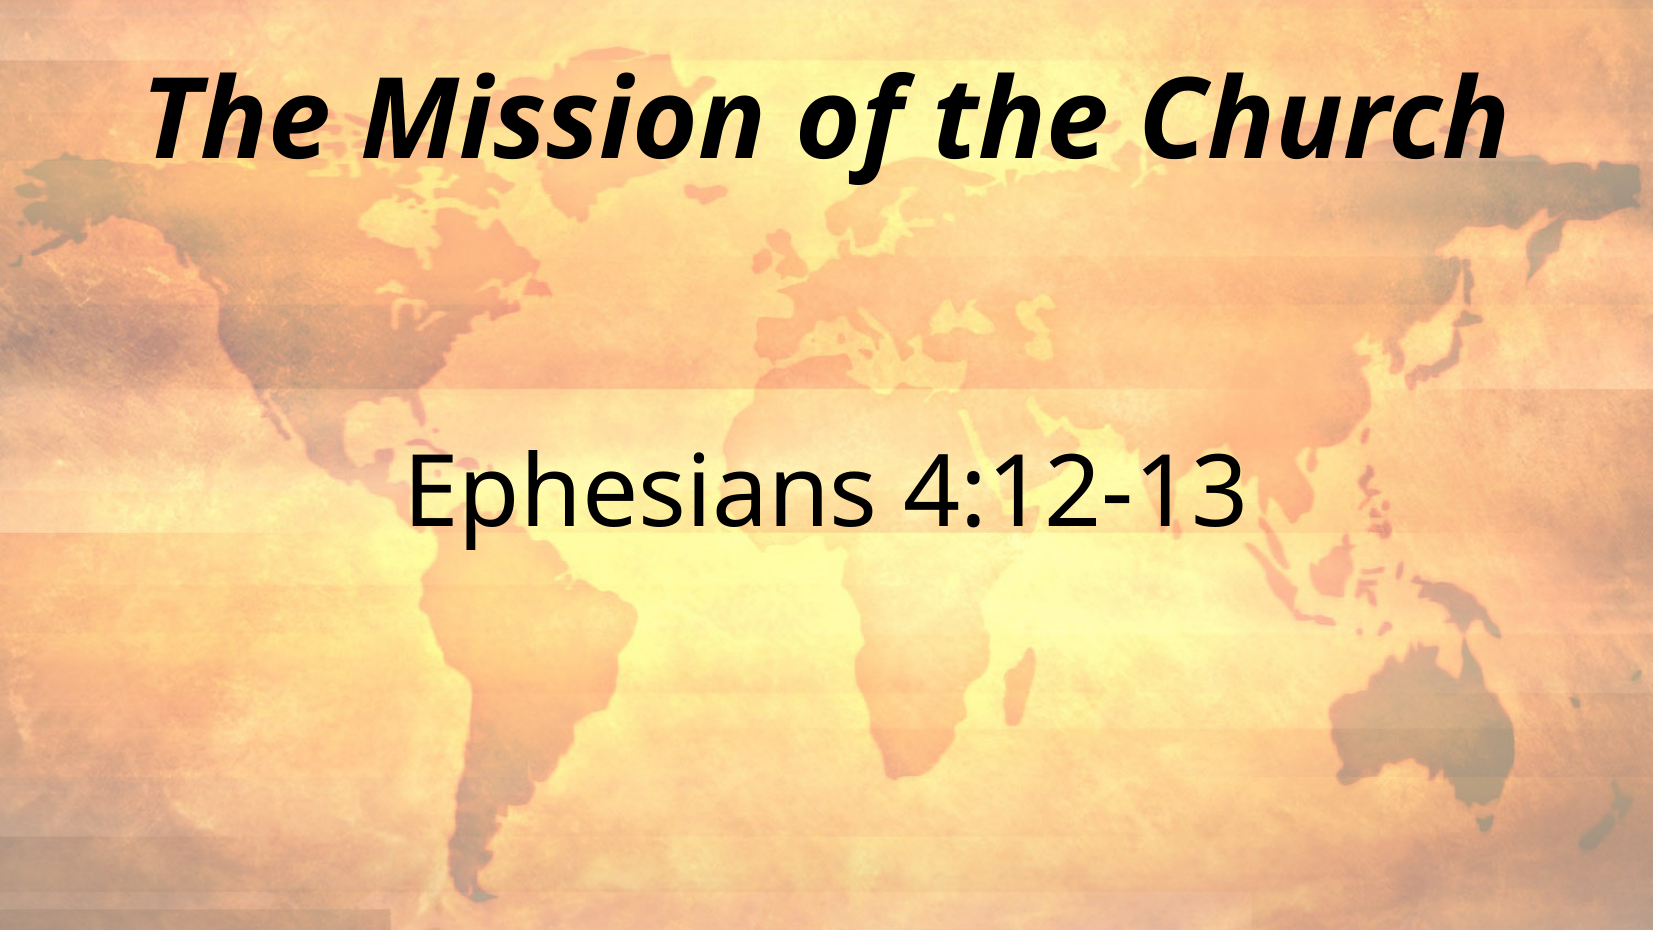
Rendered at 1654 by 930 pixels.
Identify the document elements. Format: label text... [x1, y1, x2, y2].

title The Mission of the Church [82, 36, 1571, 194]
picture [0, 0, 1653, 930]
subtitle Ephesians 4:12-13 [82, 217, 1571, 757]
